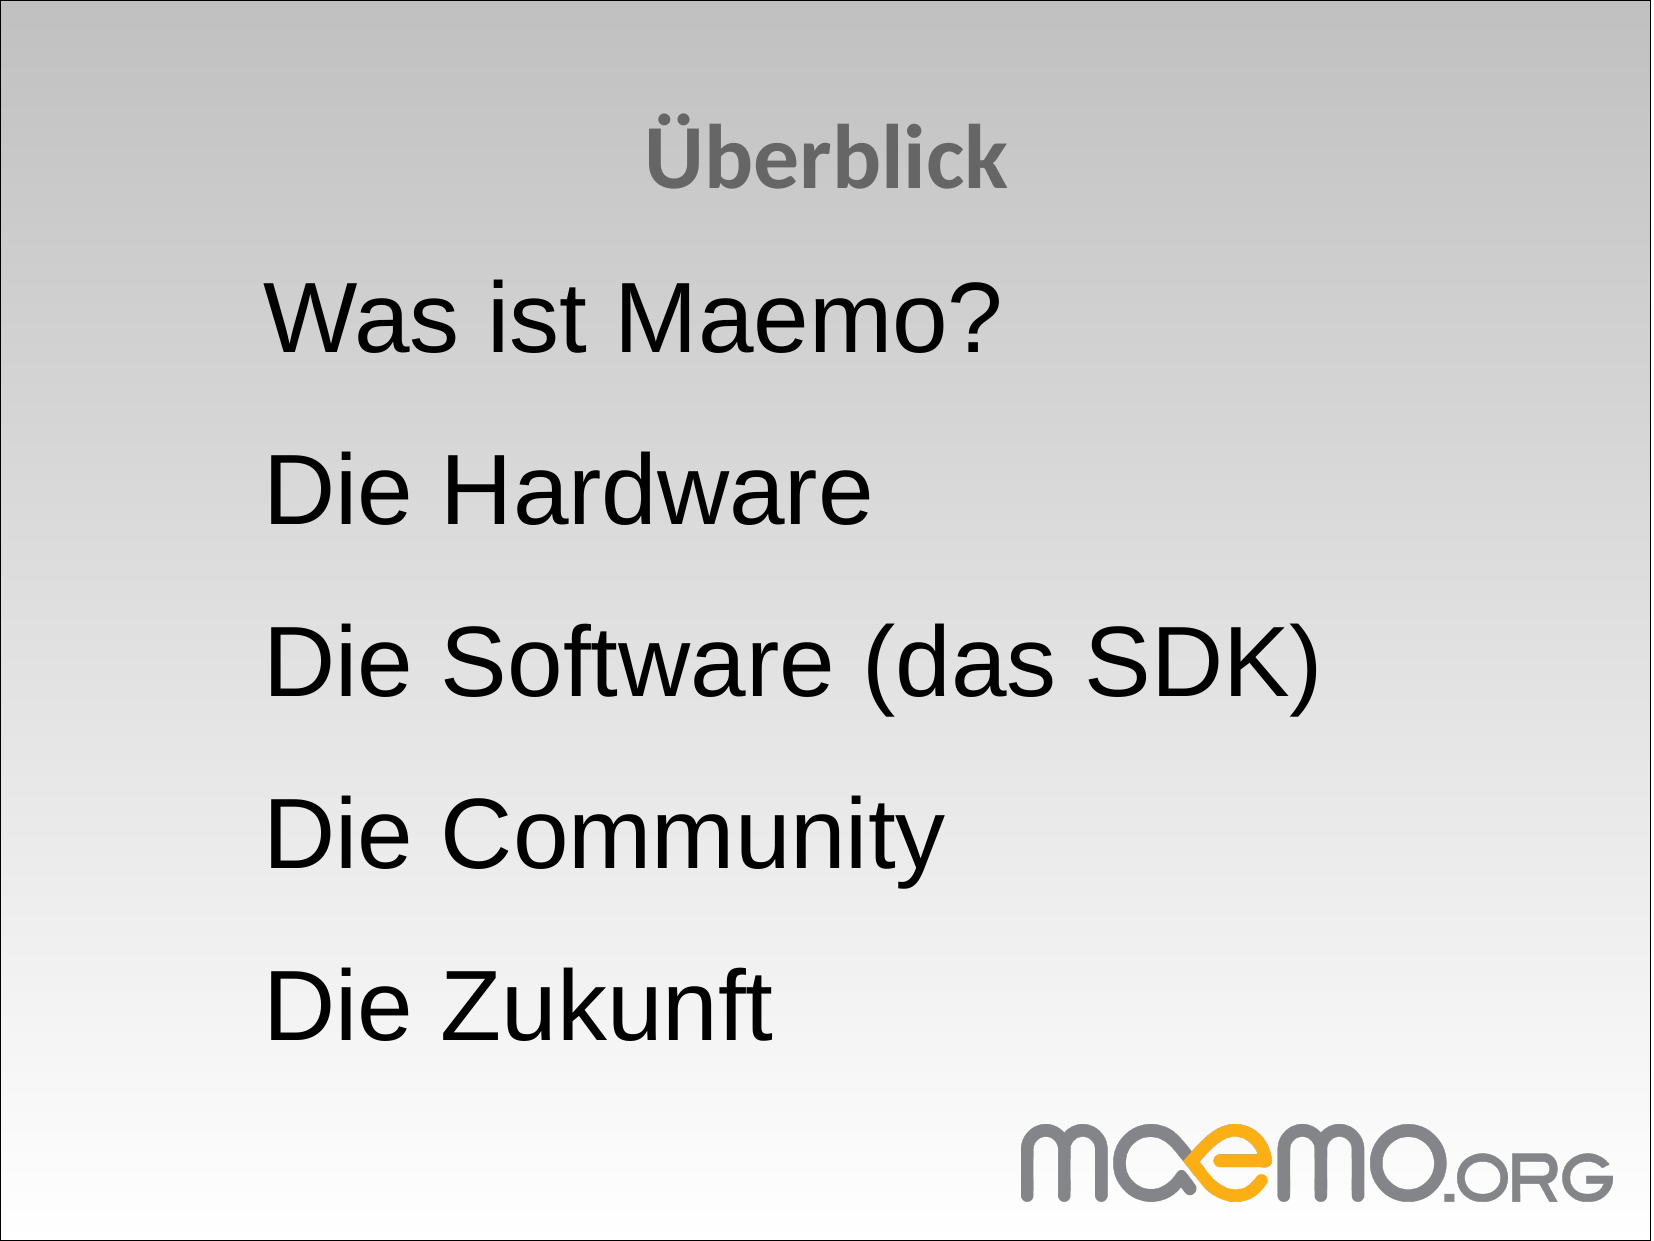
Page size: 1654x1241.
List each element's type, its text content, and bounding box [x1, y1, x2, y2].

list Was ist Maemo? Die Hardware Die Software (das SDK) Die Community Die Zukunft [245, 262, 1409, 1067]
title Überblick [82, 75, 1571, 257]
picture [1021, 1124, 1613, 1202]
